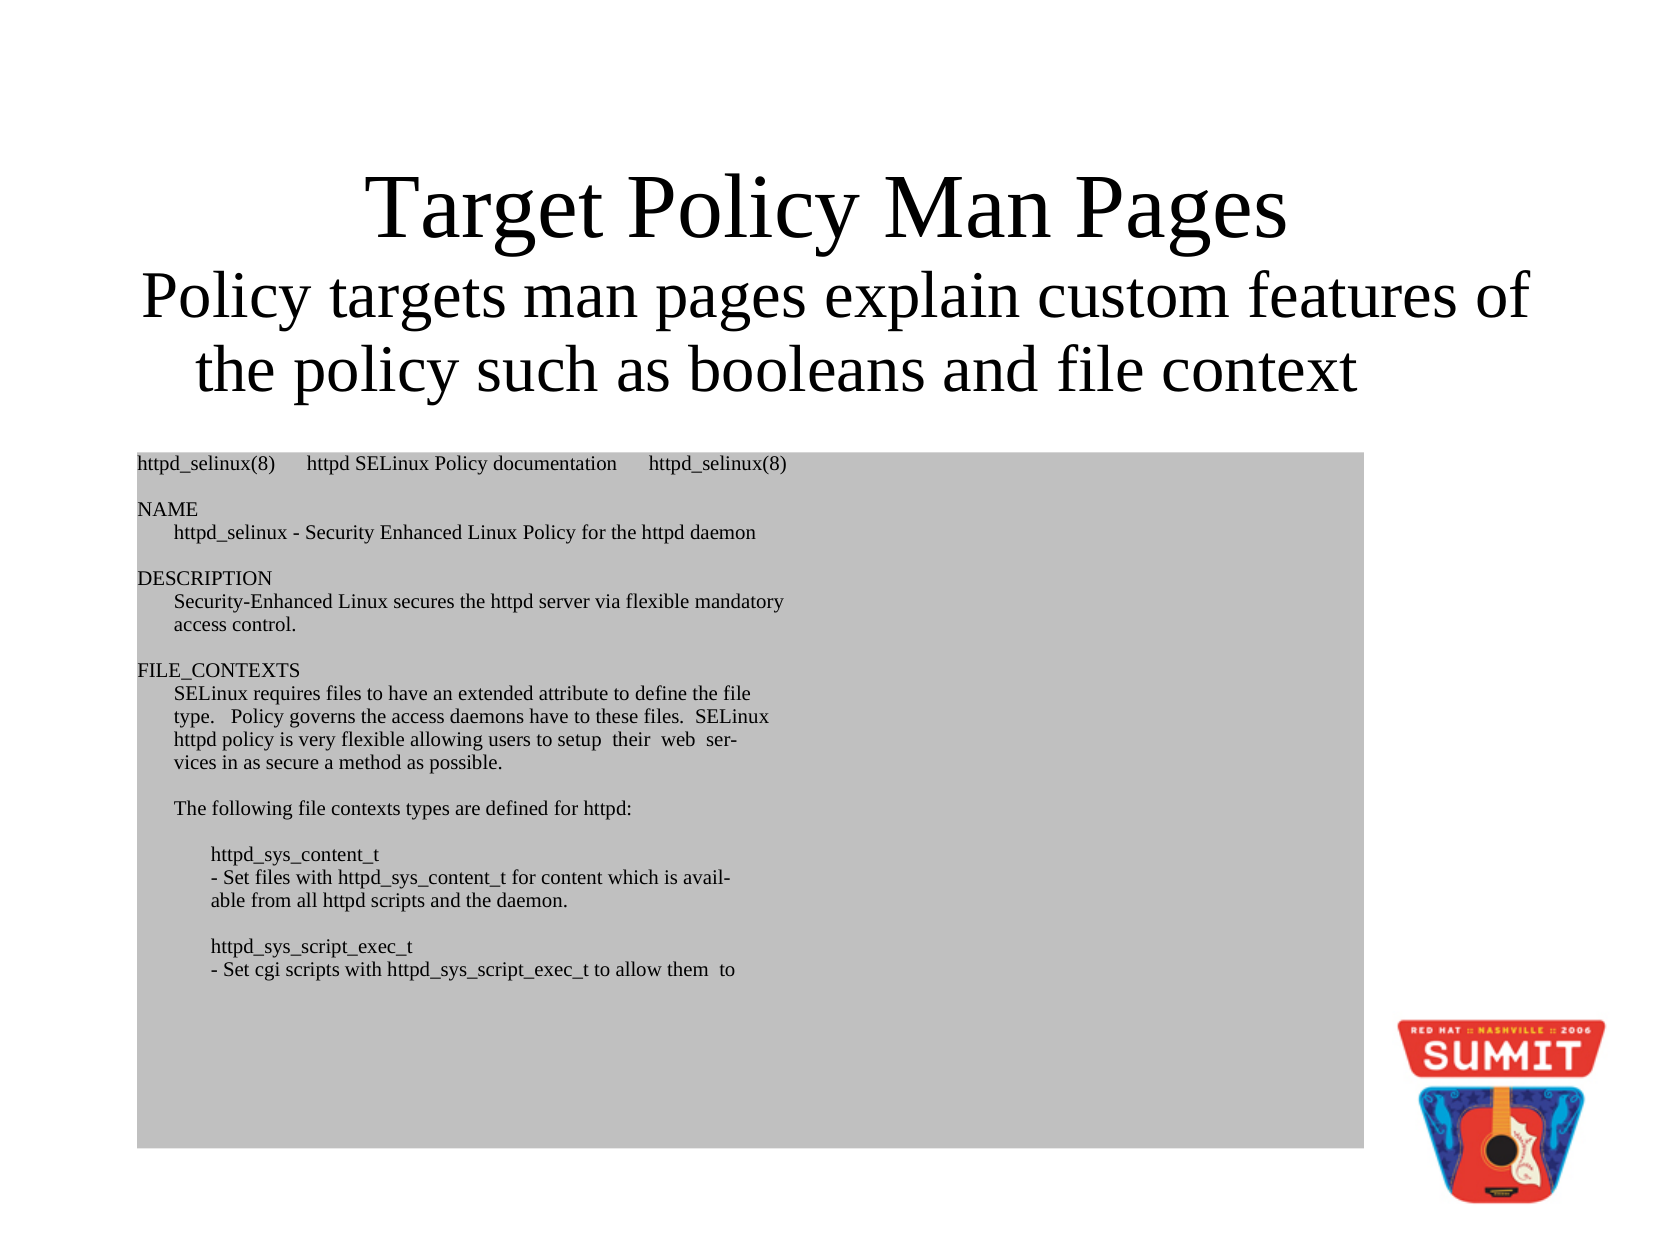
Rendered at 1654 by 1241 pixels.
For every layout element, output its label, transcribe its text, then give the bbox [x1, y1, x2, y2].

picture [1392, 1011, 1611, 1211]
text_box httpd_selinux(8) httpd SELinux Policy documentation httpd_selinux(8) NAME httpd_selinux - Security Enhanced Linux Policy for the httpd daemon DESCRIPTION Security-Enhanced Linux secures the httpd server via flexible mandatory access control. FILE_CONTEXTS SELinux requires files to have an extended attribute to define the file type. Policy governs the access daemons have to these files. SELinux httpd policy is very flexible allowing users to setup their web ser- vices in as secure a method as possible. The following file contexts types are defined for httpd: httpd_sys_content_t - Set files with httpd_sys_content_t for content which is avail- able from all httpd scripts and the daemon. httpd_sys_script_exec_t - Set cgi scripts with httpd_sys_script_exec_t to allow them to [137, 452, 1364, 1149]
list Policy targets man pages explain custom features of the policy such as booleans and file context [124, 257, 1537, 1039]
title Target Policy Man Pages [121, 142, 1534, 270]
